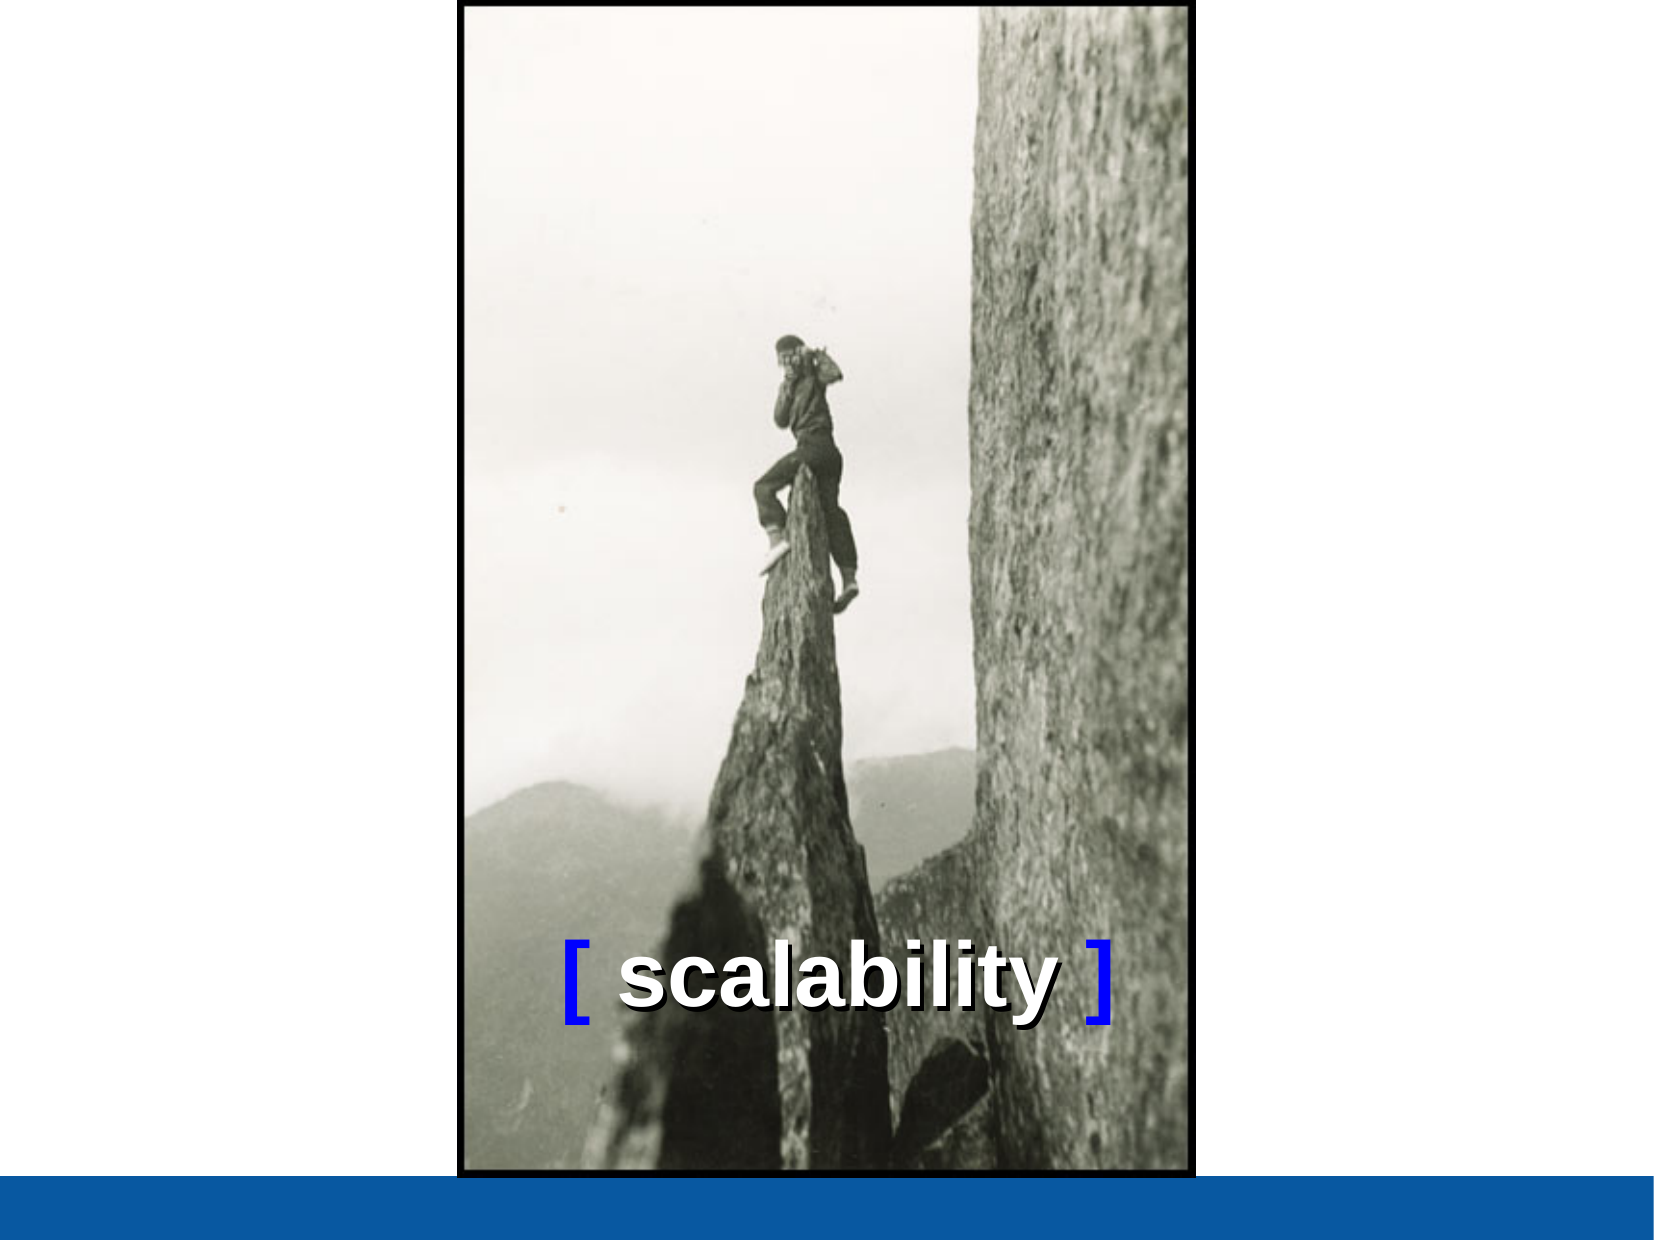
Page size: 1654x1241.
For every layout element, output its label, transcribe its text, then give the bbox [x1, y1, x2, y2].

picture [457, 0, 1196, 872]
picture [0, 1078, 1654, 1240]
title [ scalability ] [24, 872, 1654, 1078]
